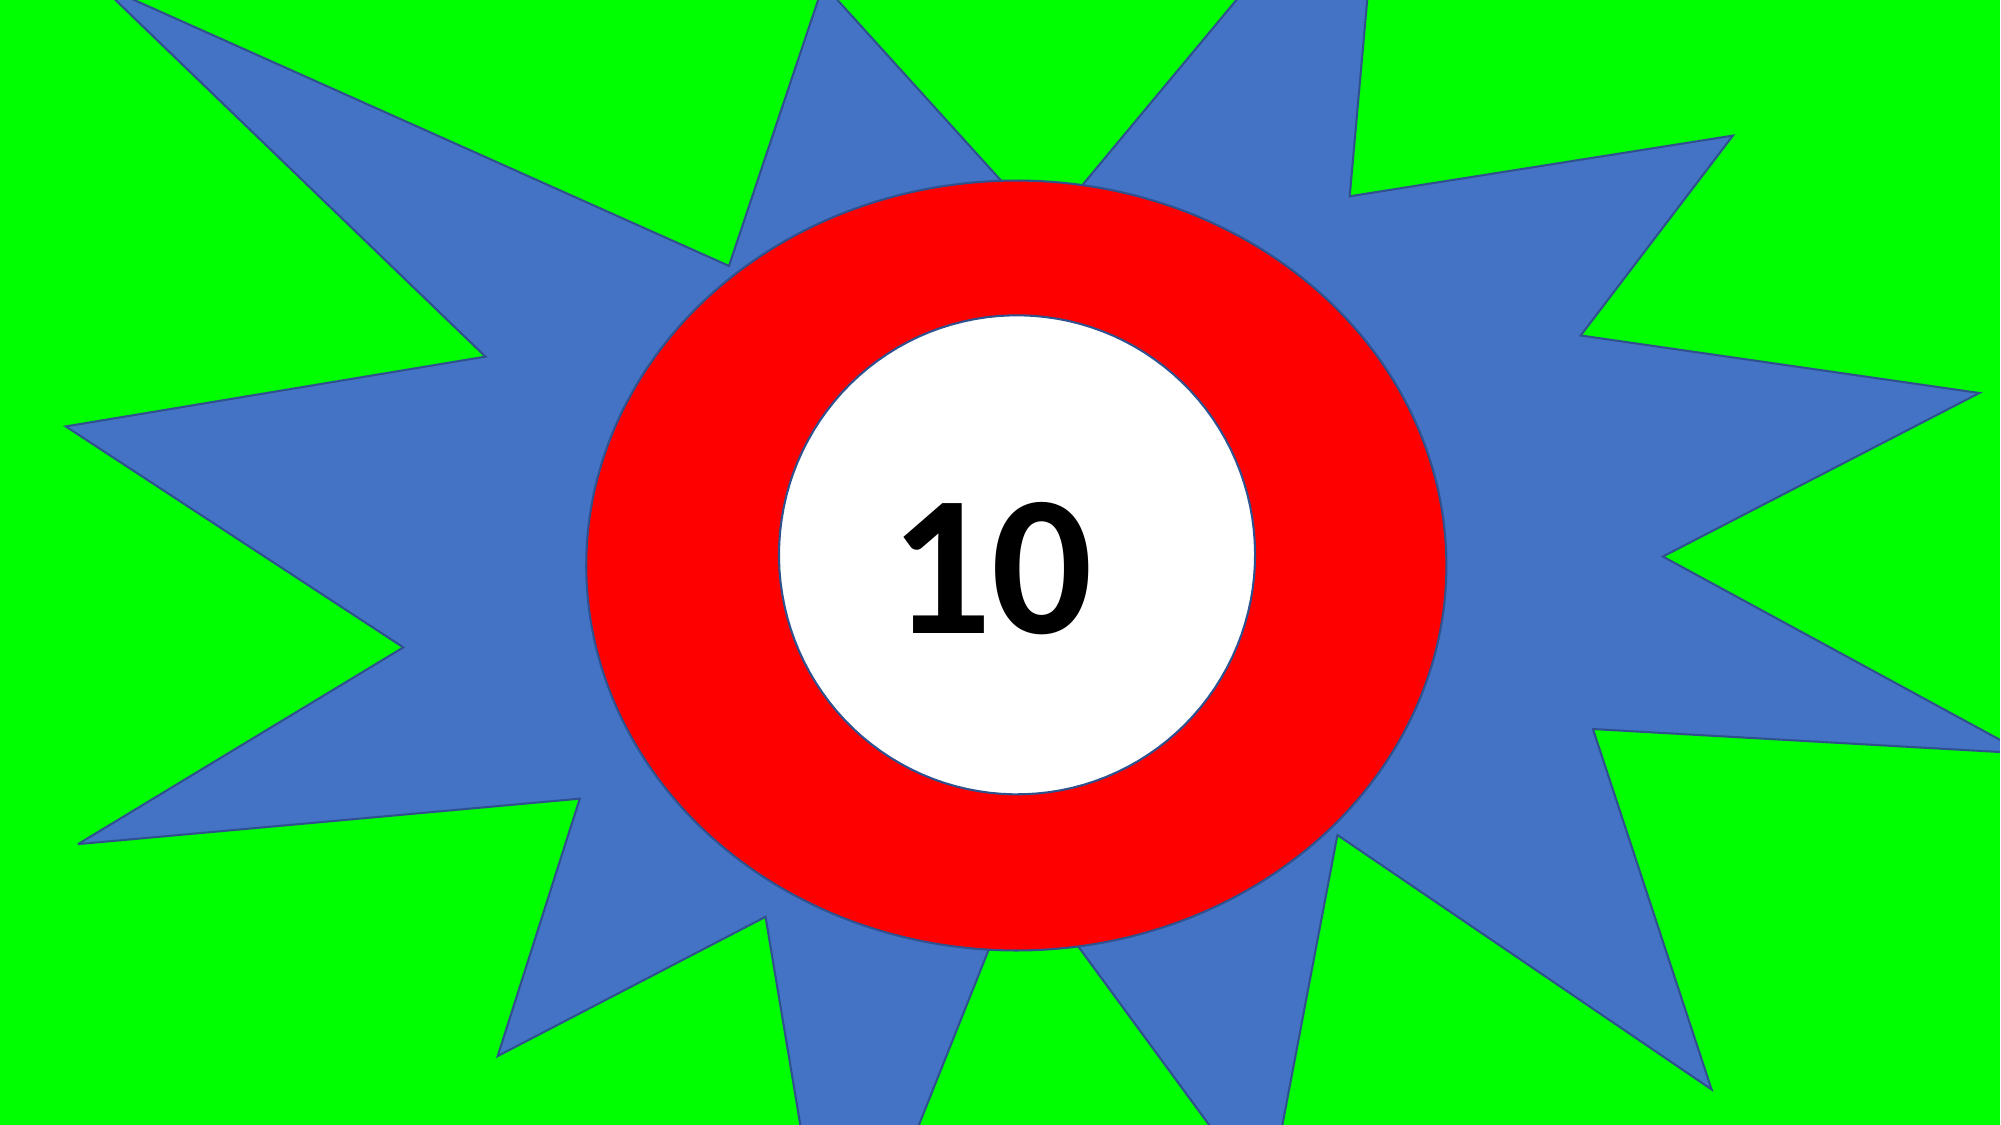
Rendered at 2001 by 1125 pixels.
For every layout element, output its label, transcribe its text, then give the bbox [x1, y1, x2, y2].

picture [839, 0, 1235, 184]
picture [1283, 730, 1729, 1125]
picture [1582, 143, 1729, 356]
picture [271, 562, 402, 726]
picture [920, 947, 1208, 1125]
picture [1664, 523, 1729, 591]
picture [1350, 0, 1729, 196]
picture [271, 151, 483, 392]
picture [271, 799, 800, 1125]
picture [271, 0, 817, 265]
text_box 10 [875, 426, 1193, 684]
text_box [65, 0, 2000, 1125]
